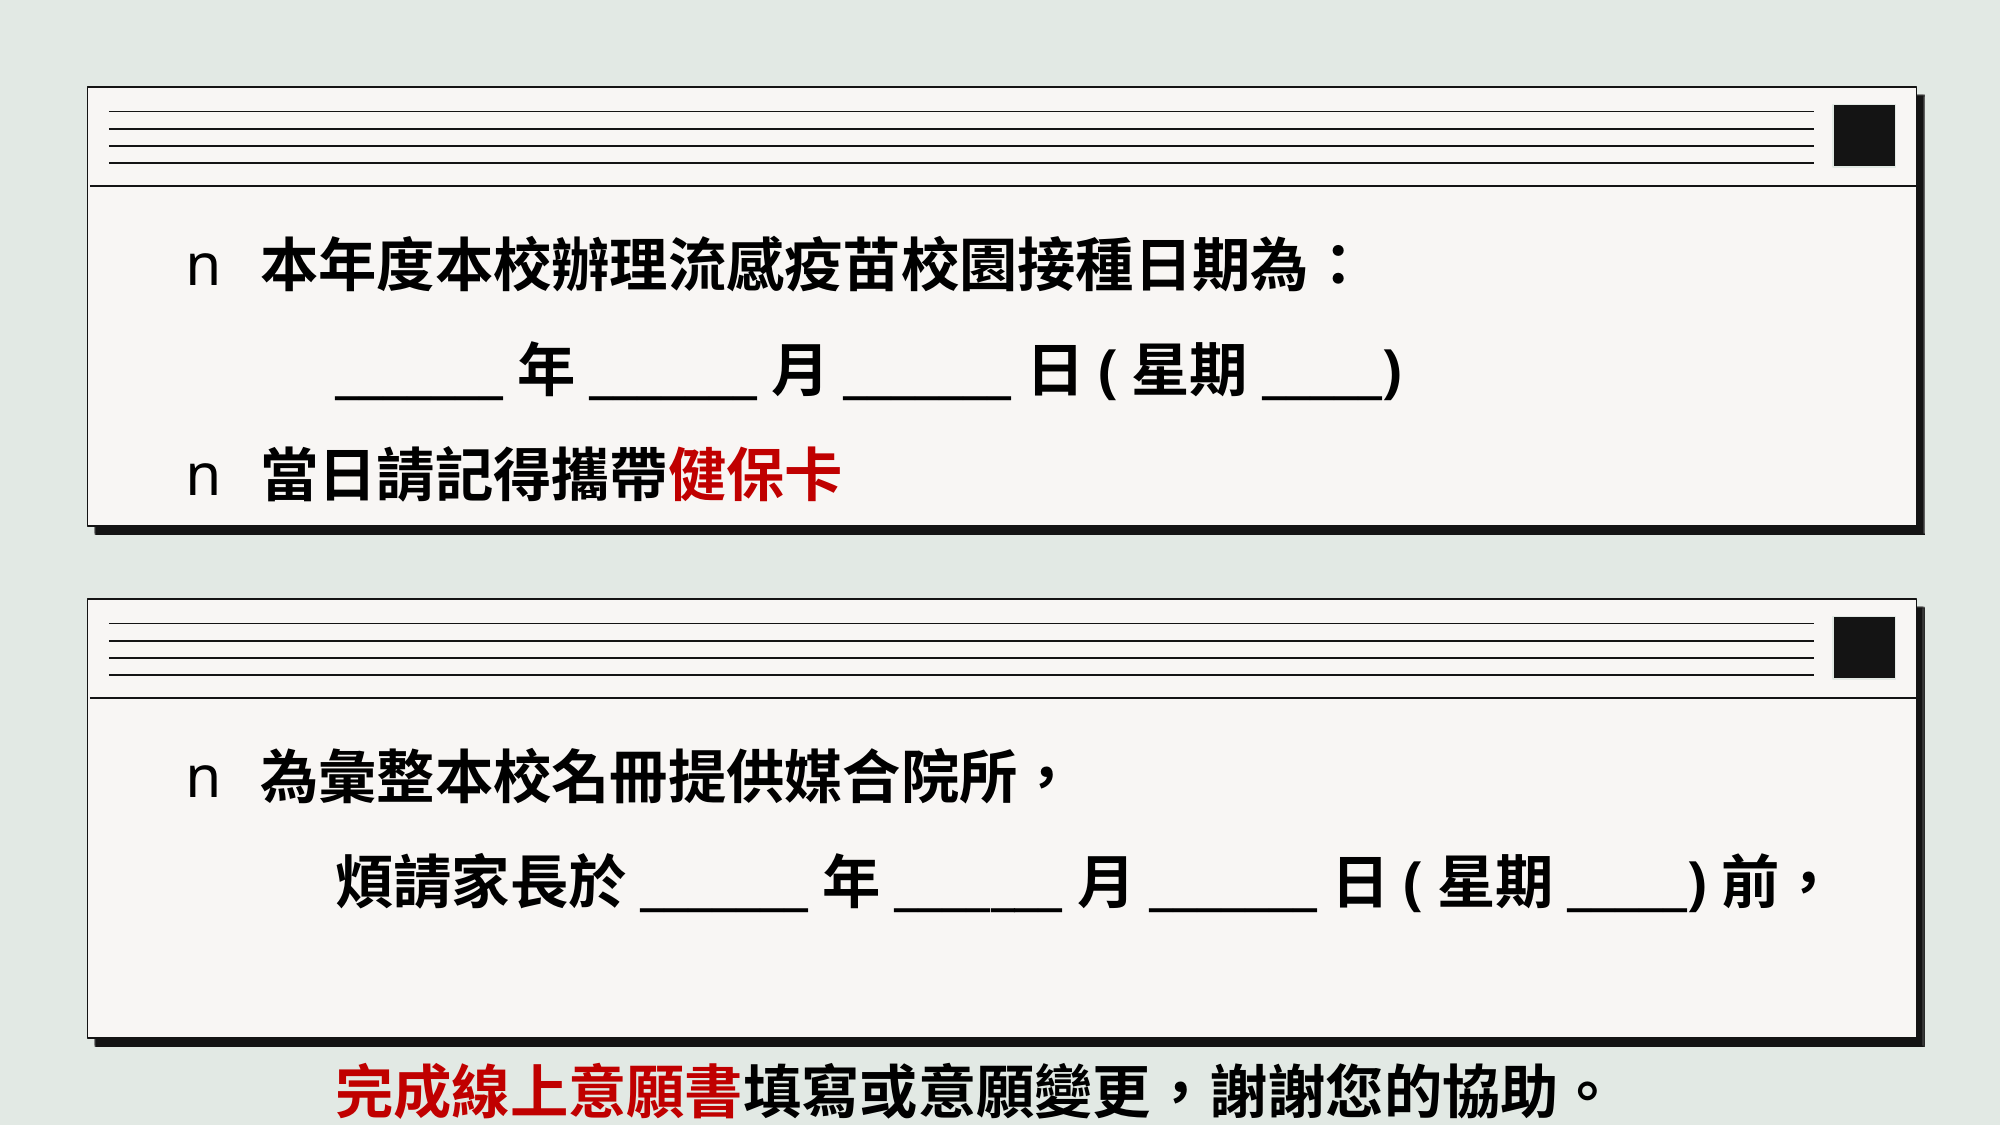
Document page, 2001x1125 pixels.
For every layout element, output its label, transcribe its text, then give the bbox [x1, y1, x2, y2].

text_box 為彙整本校名冊提供媒合院所， 煩請家長於_______年_______月_______日(星期_____)前， 完成線上意願書填寫或意願變更，謝謝您的協助。 [170, 697, 1817, 1046]
text_box 本年度本校辦理流感疫苗校園接種日期為： _______年_______月_______日(星期_____) 當日請記得攜帶健保卡 [170, 185, 1817, 534]
